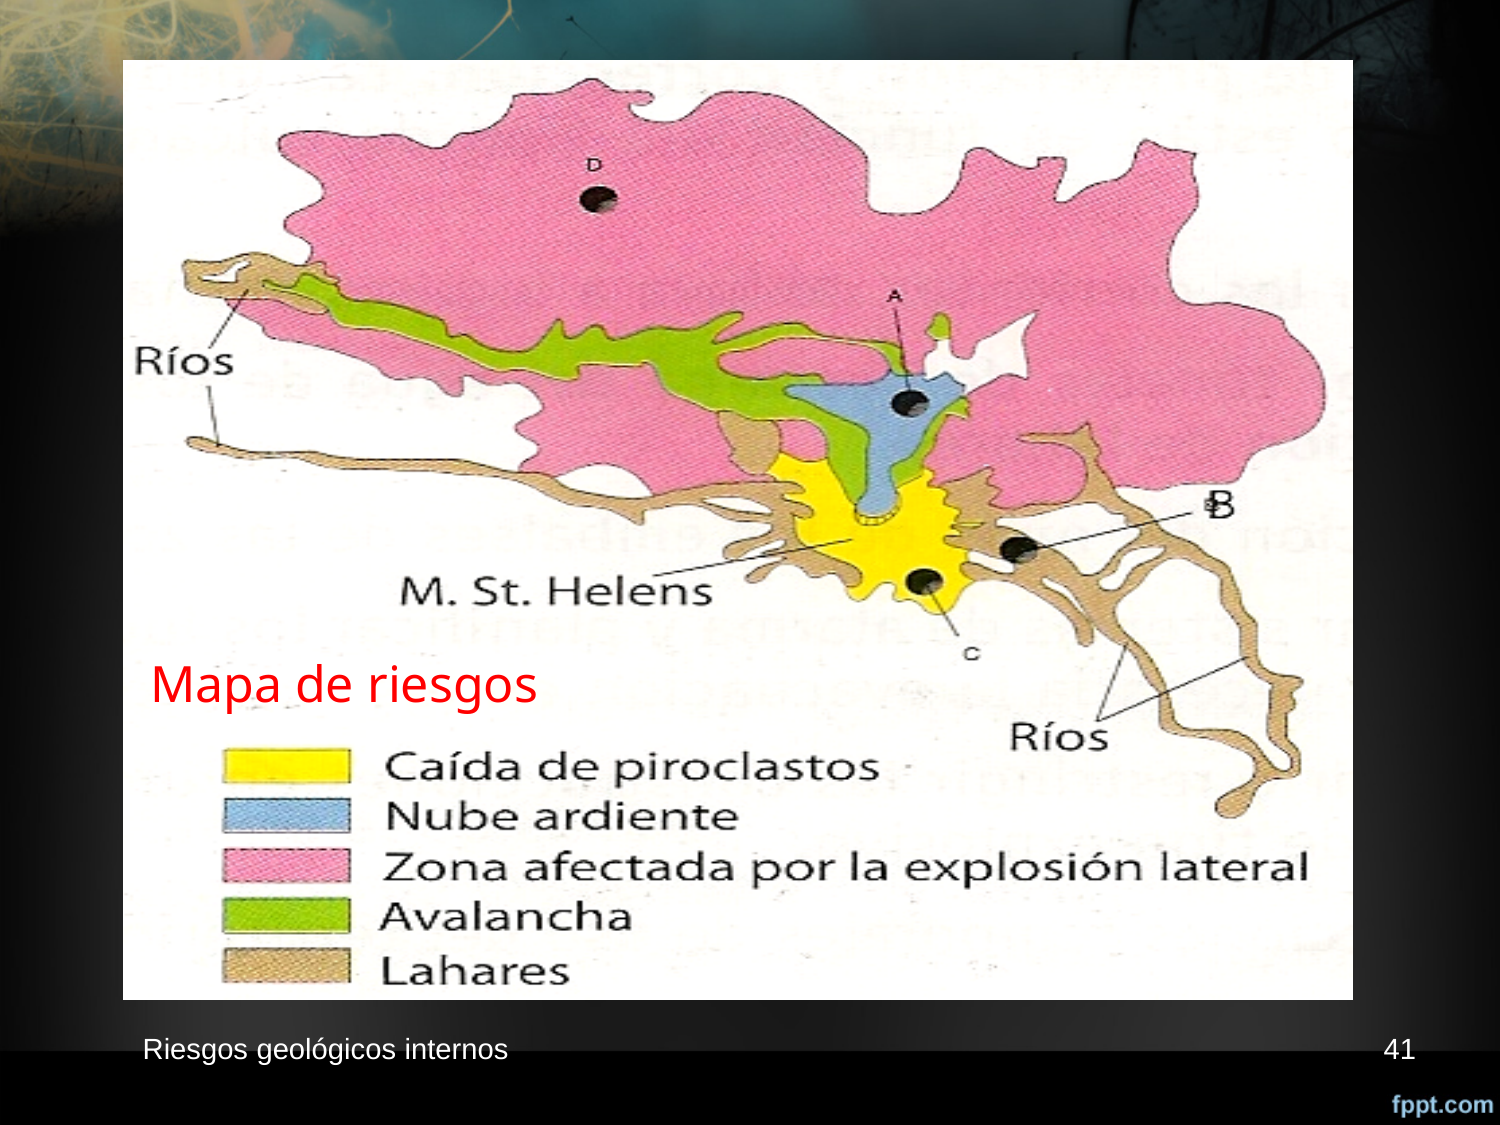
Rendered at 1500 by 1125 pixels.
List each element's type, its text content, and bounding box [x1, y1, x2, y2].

text_box Mapa de riesgos [135, 645, 656, 721]
picture [0, 0, 1500, 1125]
text_box [123, 60, 1353, 1000]
text_box Riesgos geológicos internos [88, 1023, 564, 1102]
text_box <número> [1080, 1023, 1431, 1102]
